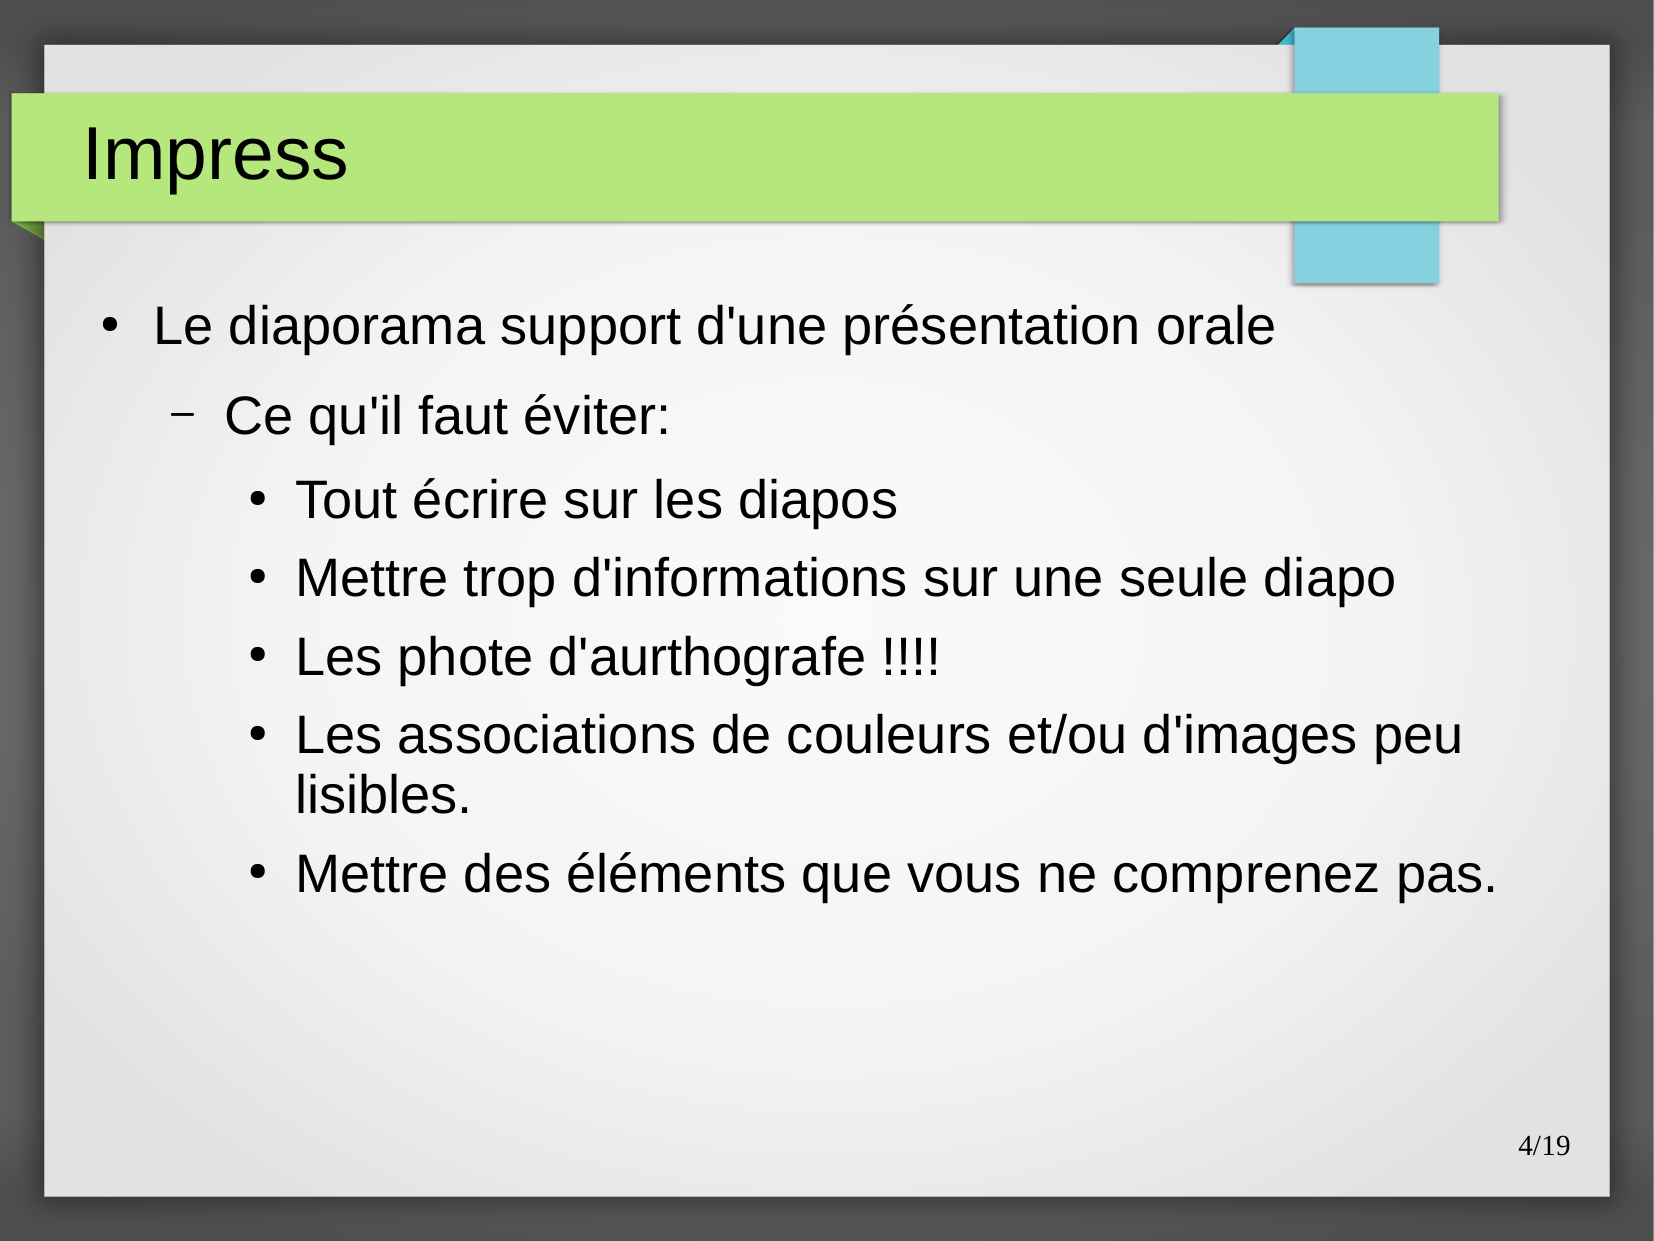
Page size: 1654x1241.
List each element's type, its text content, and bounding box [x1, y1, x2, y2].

list Le diaporama support d'une présentation orale Ce qu'il faut éviter: Tout écrire sur les diapos Mettre trop d'informations sur une seule diapo Les phote d'aurthografe !!!! Les associations de couleurs et/ou d'images peu lisibles. Mettre des éléments que vous ne comprenez pas. [82, 295, 1571, 1015]
title Impress [82, 94, 1264, 213]
picture [0, 0, 1654, 1241]
